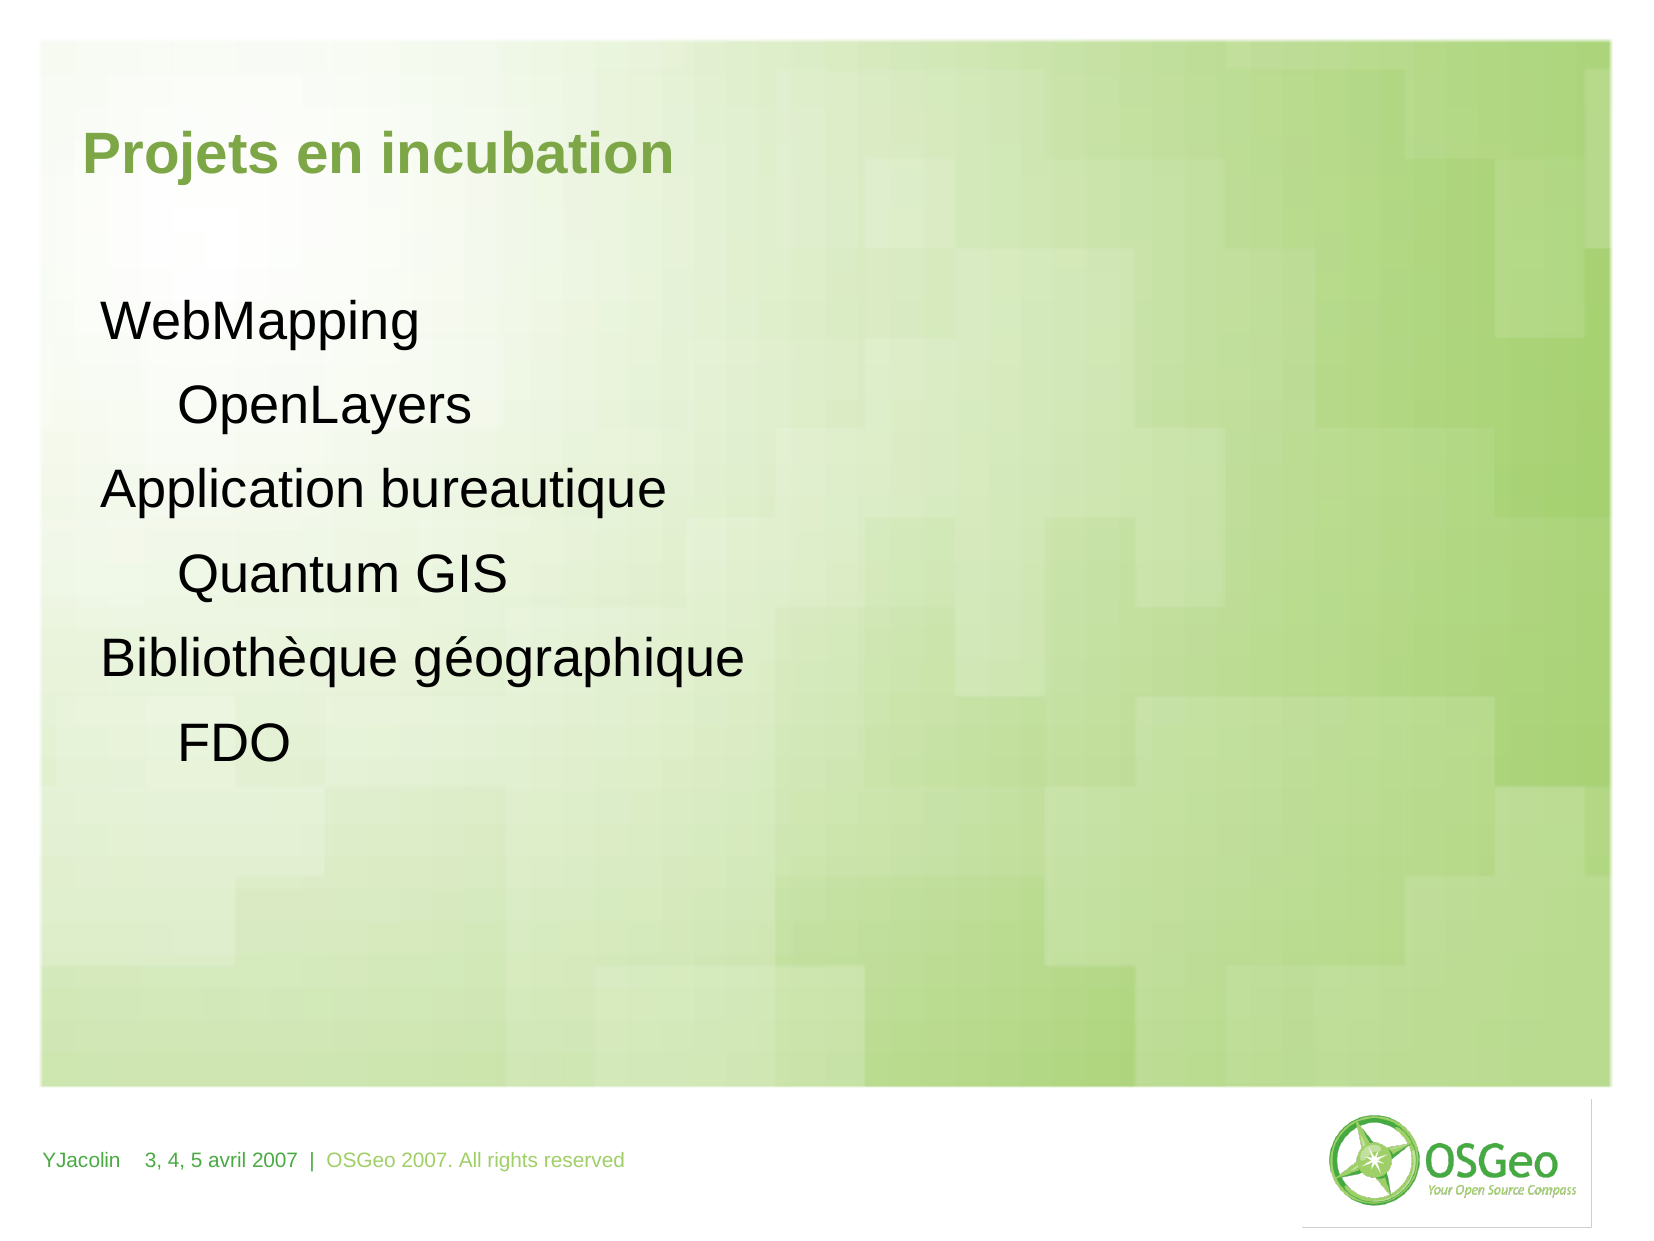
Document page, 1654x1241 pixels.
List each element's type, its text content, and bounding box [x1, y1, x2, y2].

picture [0, 1, 1654, 1239]
title Projets en incubation [82, 49, 1571, 257]
list WebMapping OpenLayers Application bureautique Quantum GIS Bibliothèque géographique FDO [82, 290, 1571, 1109]
